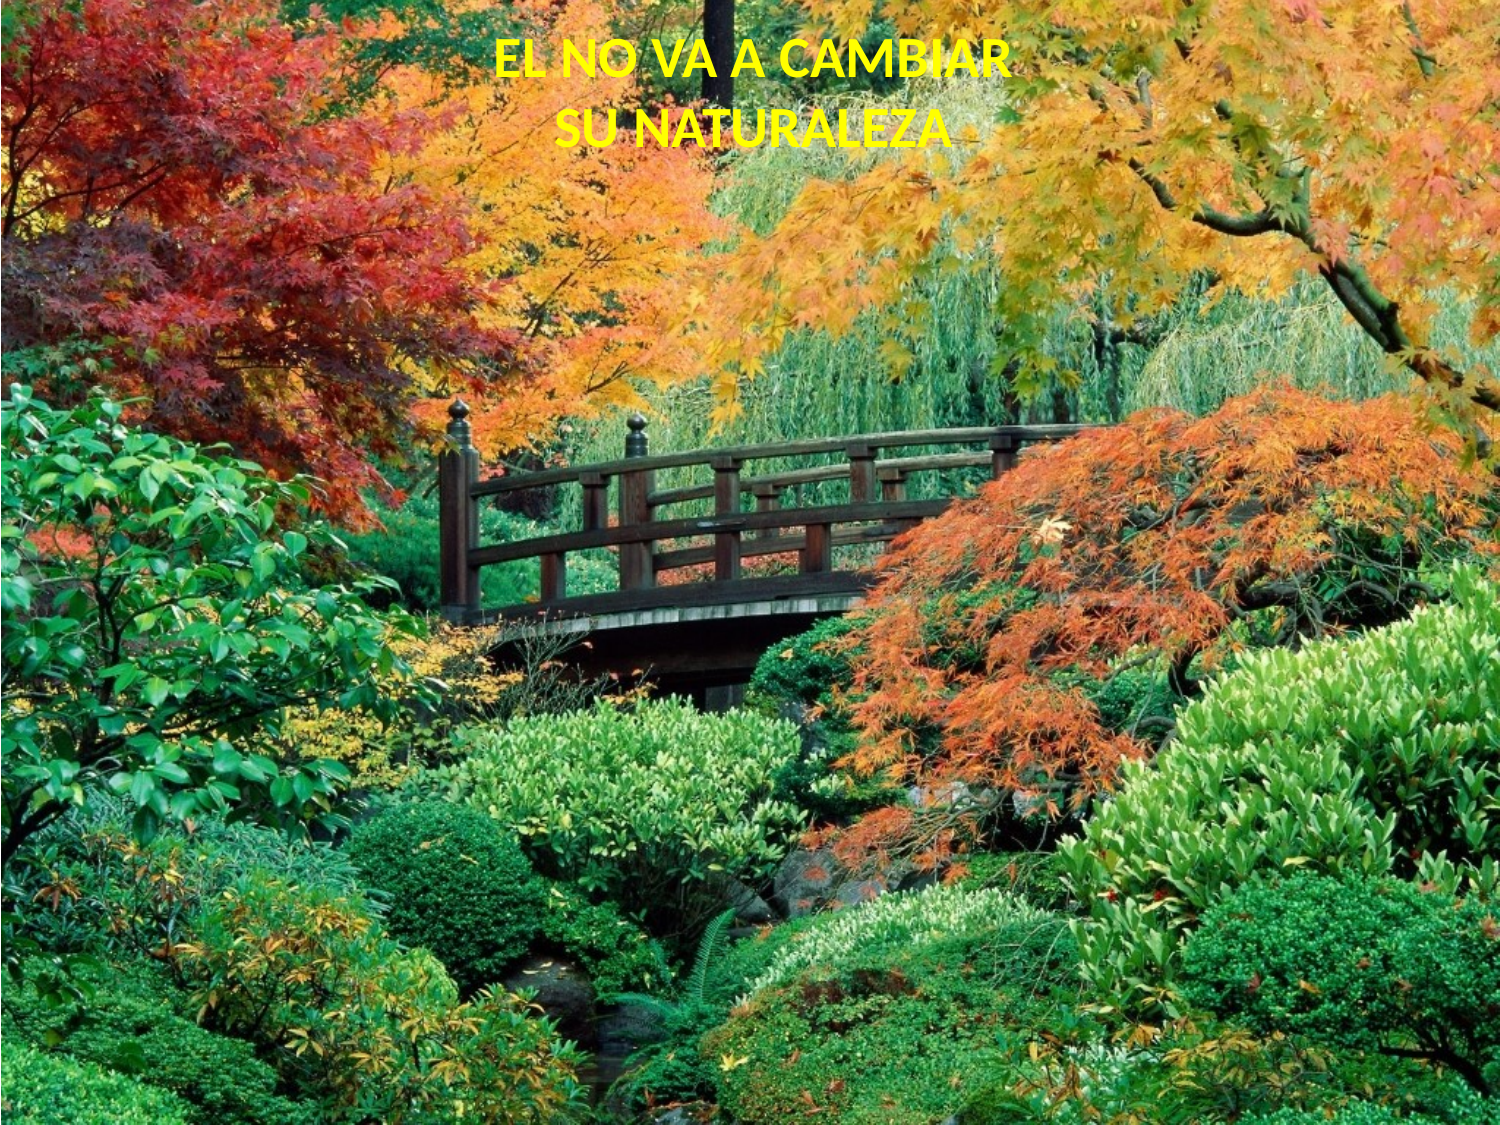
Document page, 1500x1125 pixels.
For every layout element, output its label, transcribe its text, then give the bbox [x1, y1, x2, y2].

picture [1, 0, 1500, 1125]
text_box EL NO VA A CAMBIAR SU NATURALEZA [465, 11, 1042, 167]
